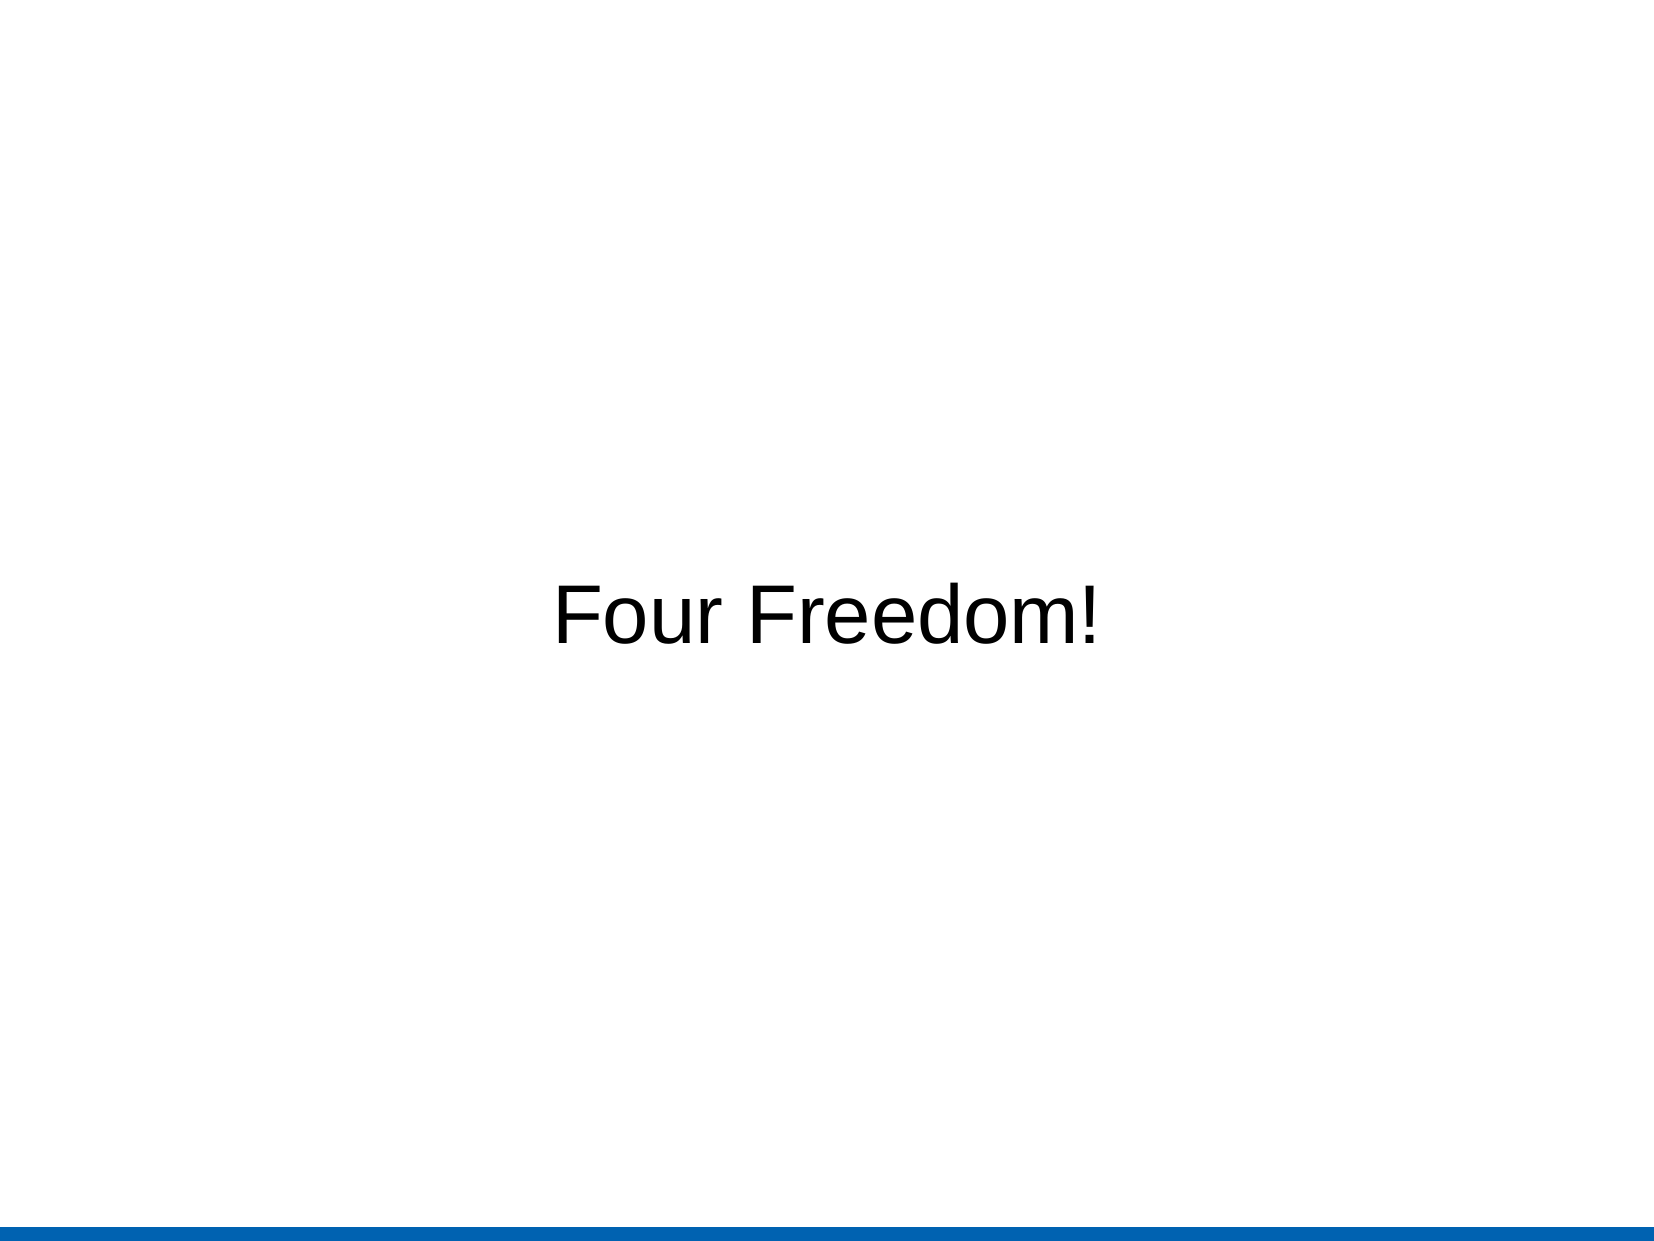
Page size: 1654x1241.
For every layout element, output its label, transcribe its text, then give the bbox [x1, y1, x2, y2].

subtitle Four Freedom! [121, 112, 1534, 1117]
